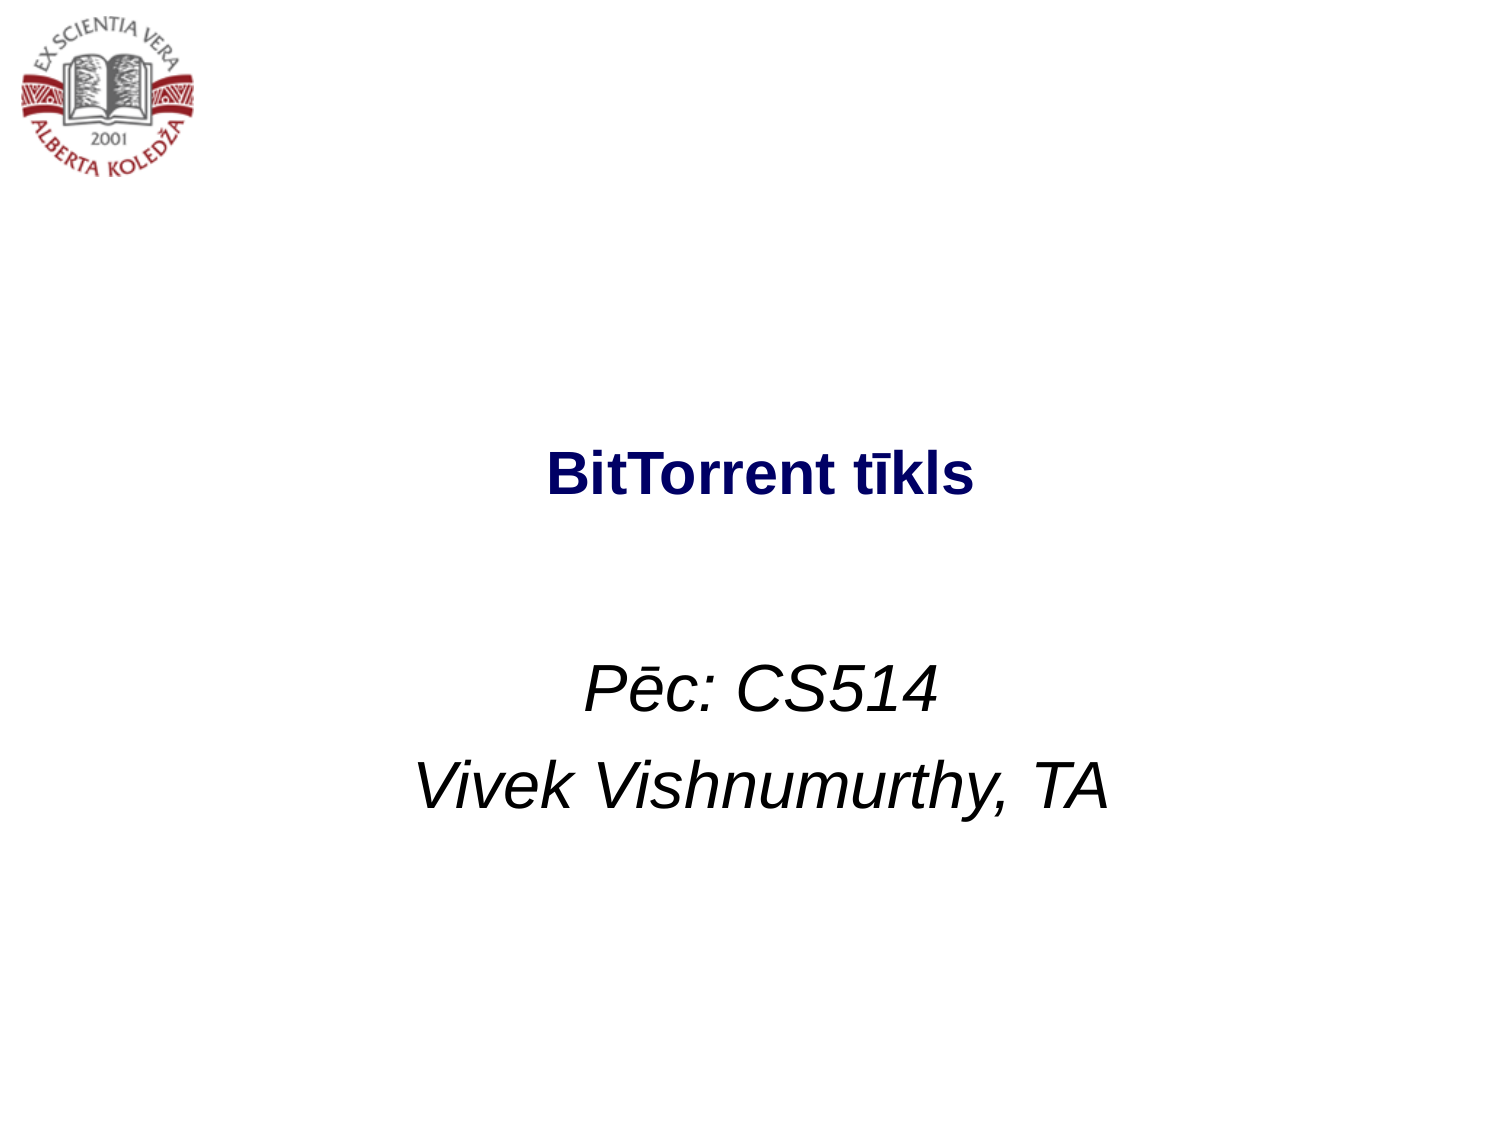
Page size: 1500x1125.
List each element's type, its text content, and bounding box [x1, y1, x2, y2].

picture [21, 16, 194, 177]
subtitle Pēc: CS514 Vivek Vishnumurthy, TA [225, 637, 1276, 926]
title BitTorrent tīkls [112, 349, 1388, 591]
